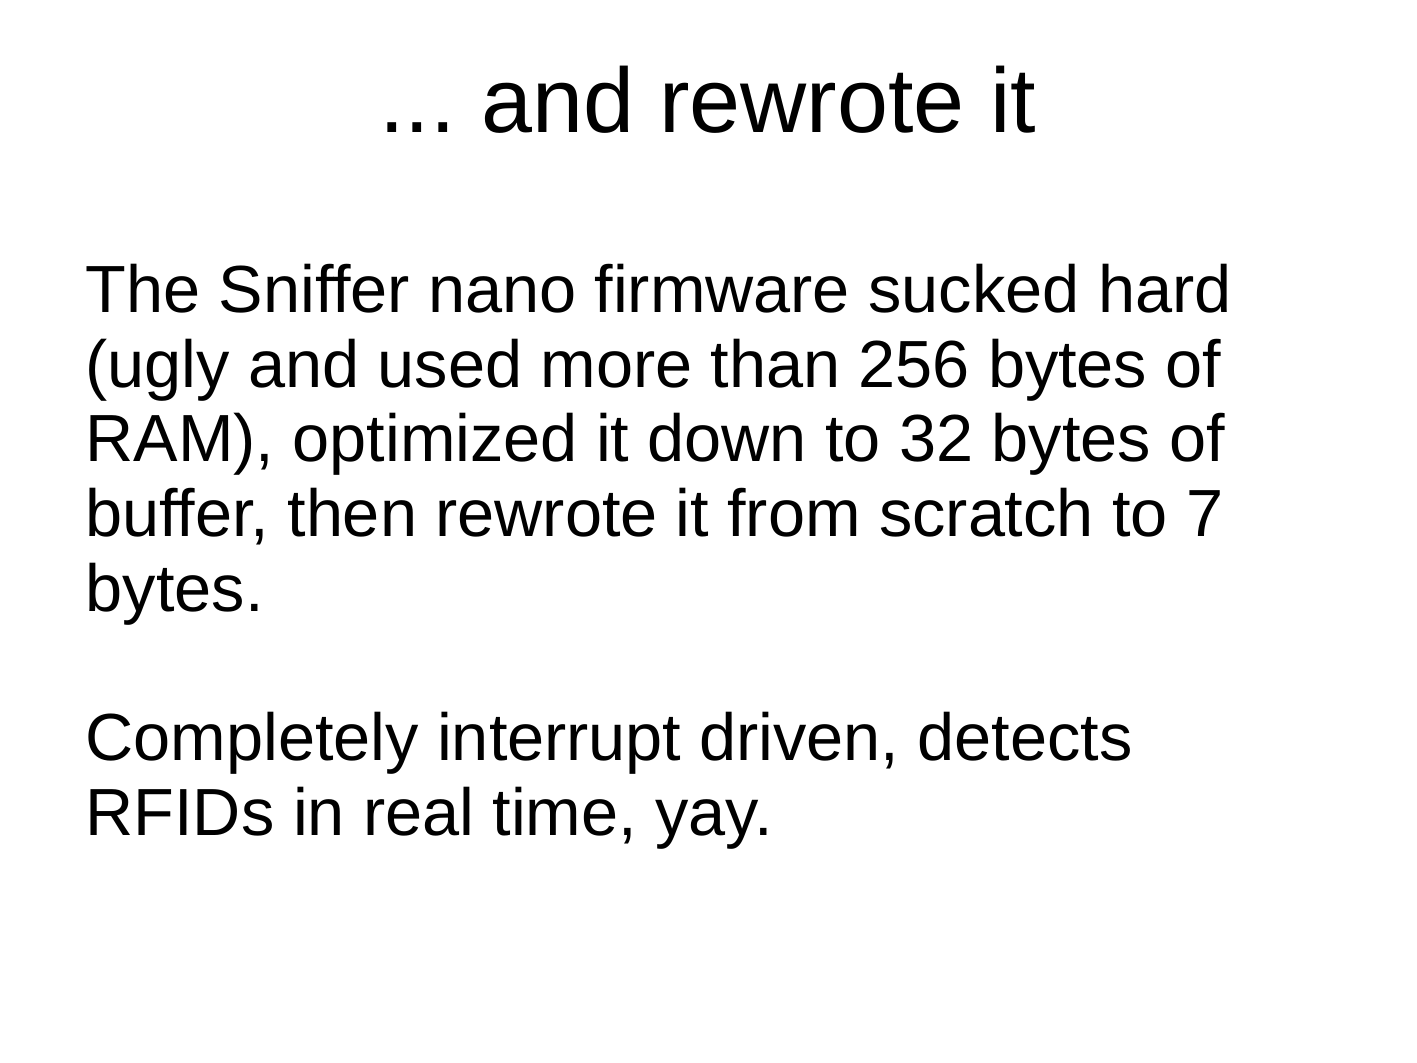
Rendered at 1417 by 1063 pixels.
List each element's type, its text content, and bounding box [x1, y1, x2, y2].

text_box The Sniffer nano firmware sucked hard (ugly and used more than 256 bytes of RAM), optimized it down to 32 bytes of buffer, then rewrote it from scratch to 7 bytes. Completely interrupt driven, detects RFIDs in real time, yay. [70, 244, 1346, 924]
text_box ... and rewrote it [70, 42, 1346, 172]
